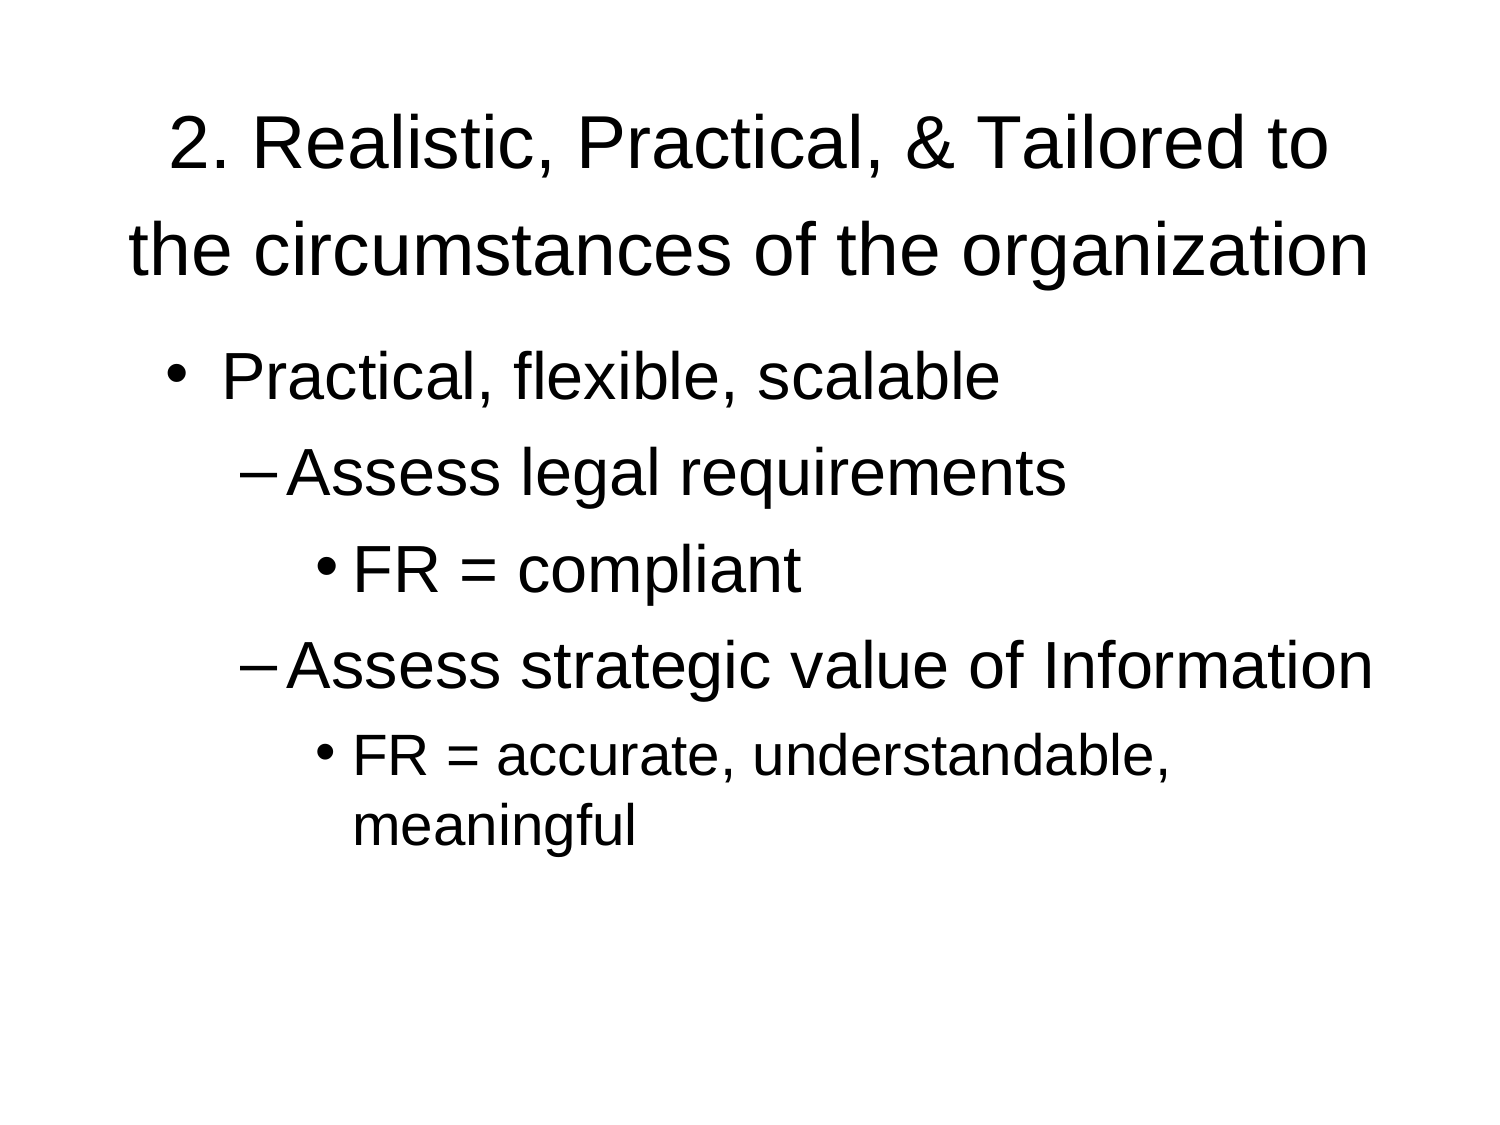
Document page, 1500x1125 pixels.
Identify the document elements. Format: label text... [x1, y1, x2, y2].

title 2. Realistic, Practical, & Tailored to the circumstances of the organization [112, 86, 1388, 302]
list Practical, flexible, scalable Assess legal requirements FR = compliant Assess strategic value of Information FR = accurate, understandable, meaningful [150, 324, 1413, 1001]
